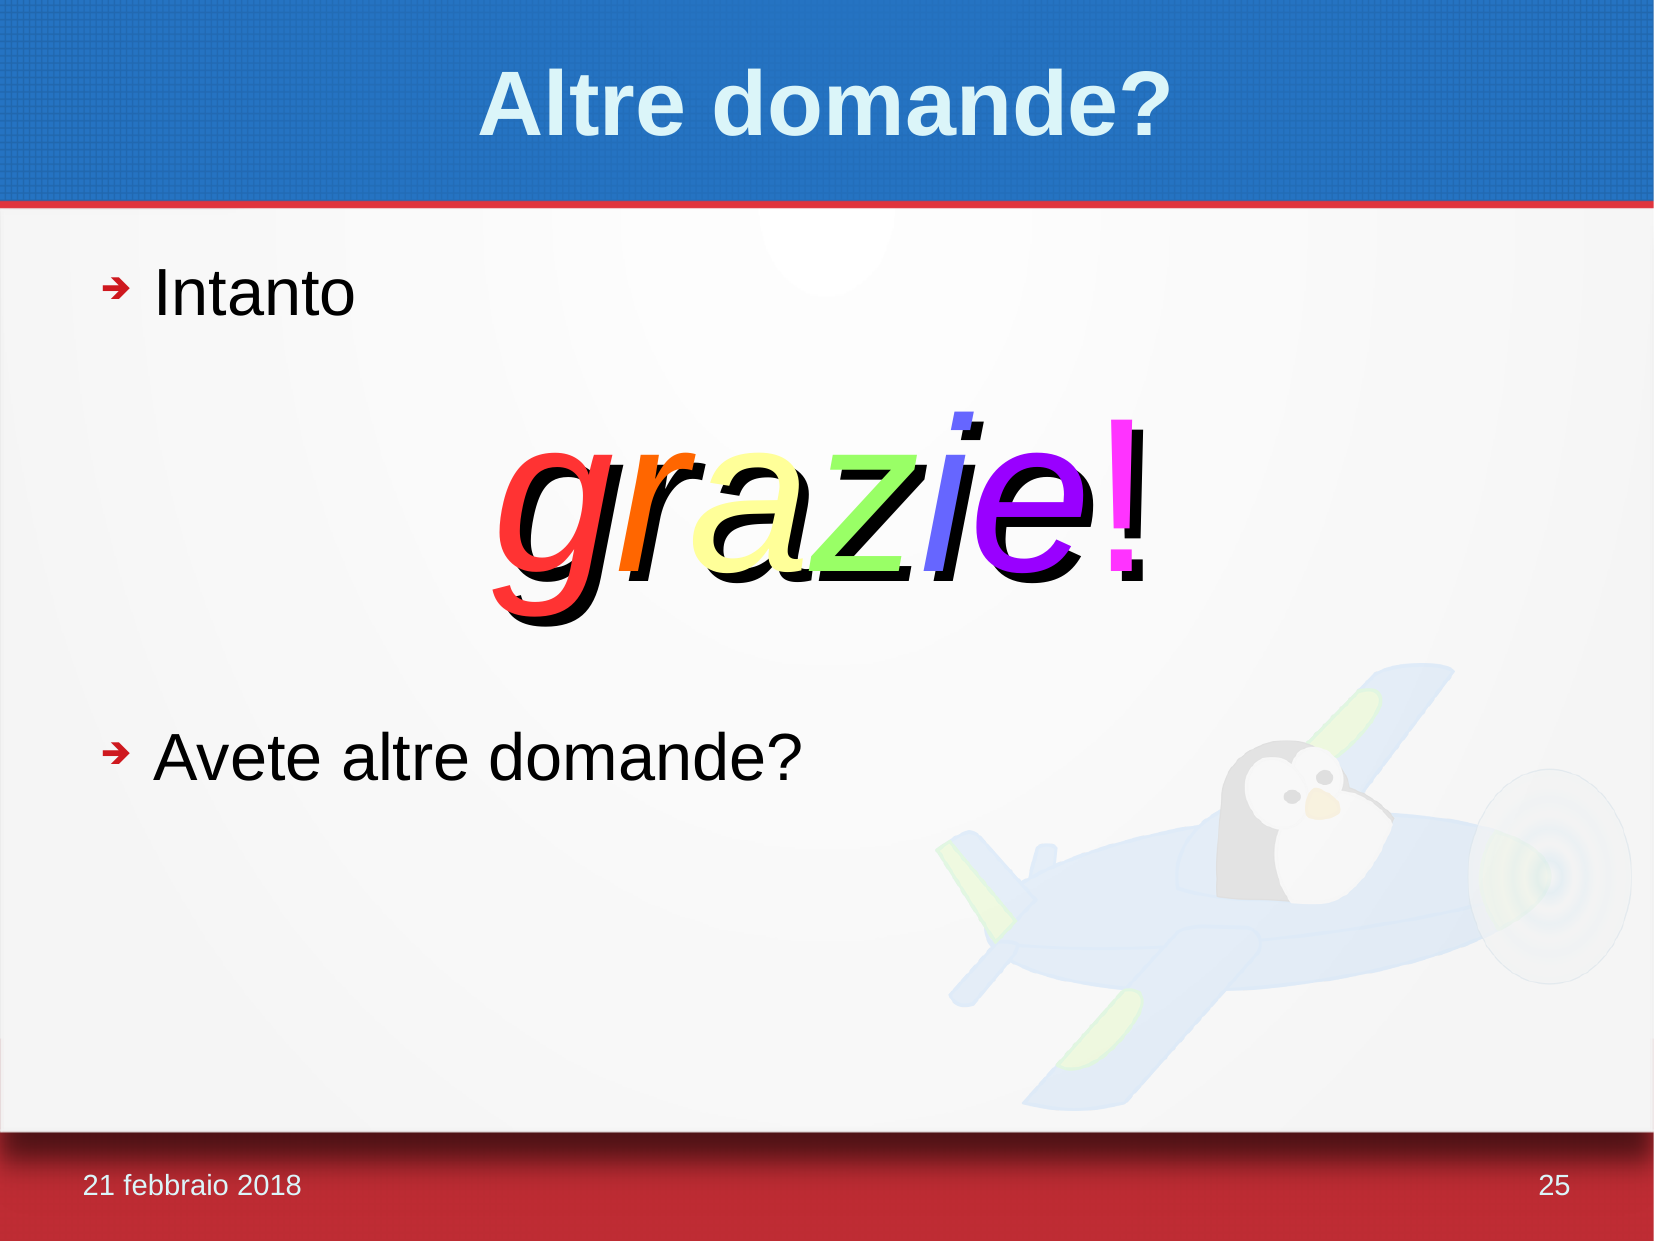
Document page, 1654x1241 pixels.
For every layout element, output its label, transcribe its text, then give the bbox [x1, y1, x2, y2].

title Altre domande? [82, 20, 1571, 186]
list Intanto Avete altre domande? [82, 255, 1571, 1081]
picture [0, 0, 1654, 1241]
text_box grazie! [478, 364, 1176, 691]
